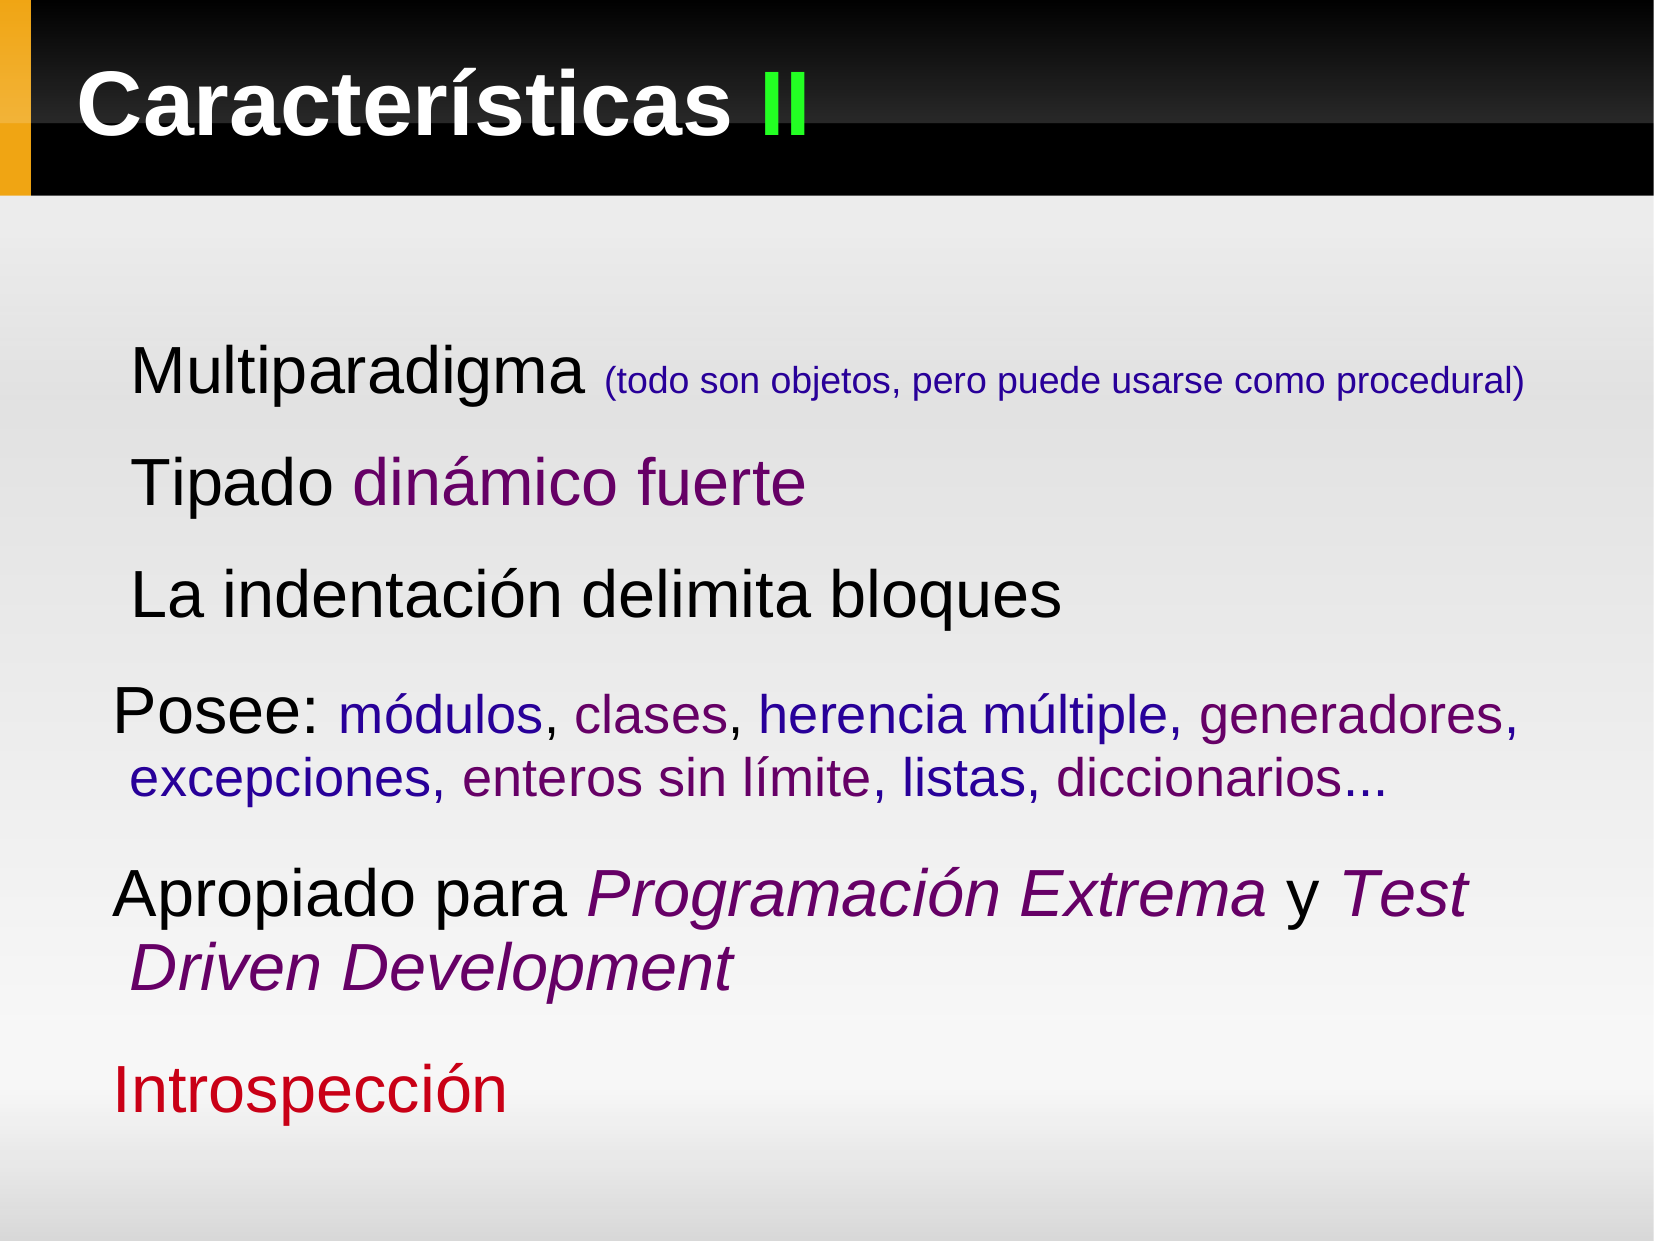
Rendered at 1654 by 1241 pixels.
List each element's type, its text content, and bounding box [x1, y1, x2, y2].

subtitle Multiparadigma (todo son objetos, pero puede usarse como procedural) Tipado dinámico fuerte La indentación delimita bloques Posee: módulos, clases, herencia múltiple, generadores, excepciones, enteros sin límite, listas, diccionarios... Apropiado para Programación Extrema y Test Driven Development Introspección [59, 206, 1595, 1217]
picture [0, 0, 1654, 1241]
title Características II [76, 7, 1565, 200]
